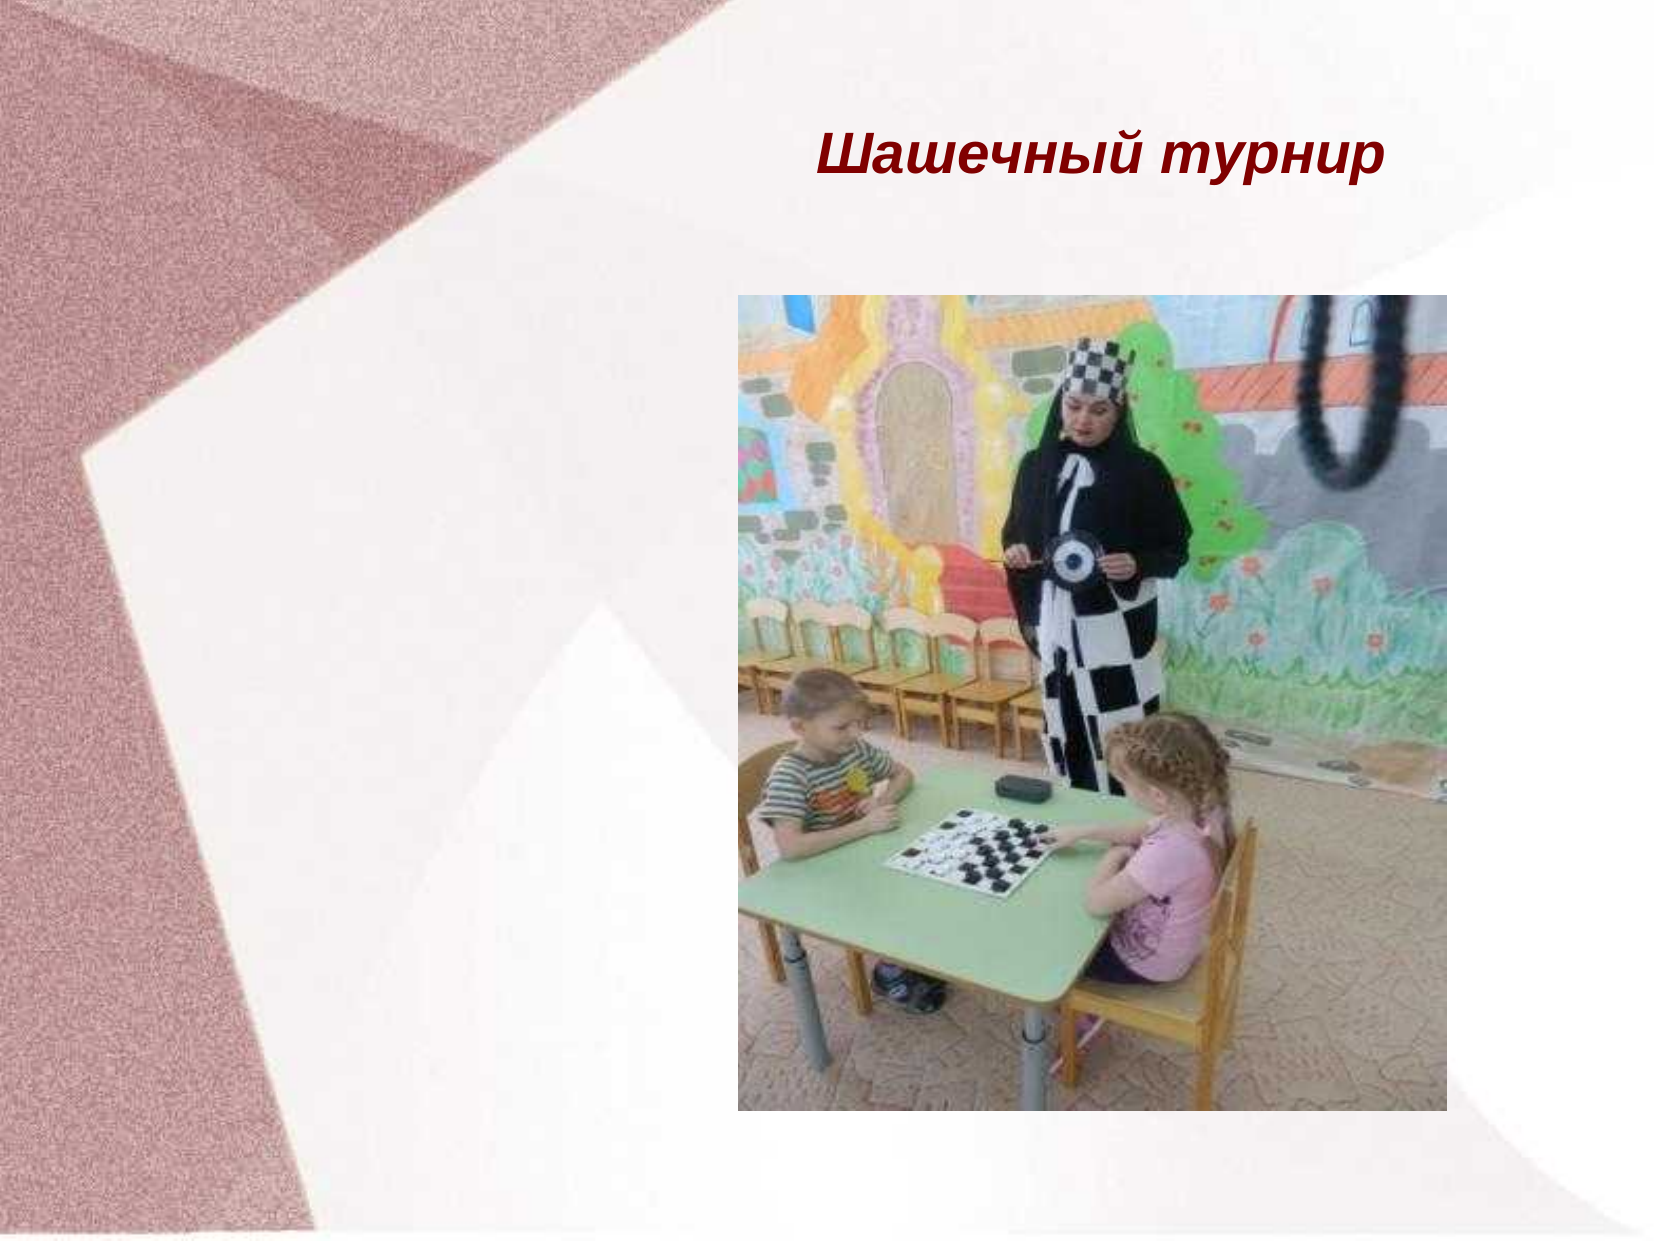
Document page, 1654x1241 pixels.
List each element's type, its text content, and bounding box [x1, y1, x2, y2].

picture [0, 0, 1654, 1241]
title Шашечный турнир [596, 49, 1607, 257]
